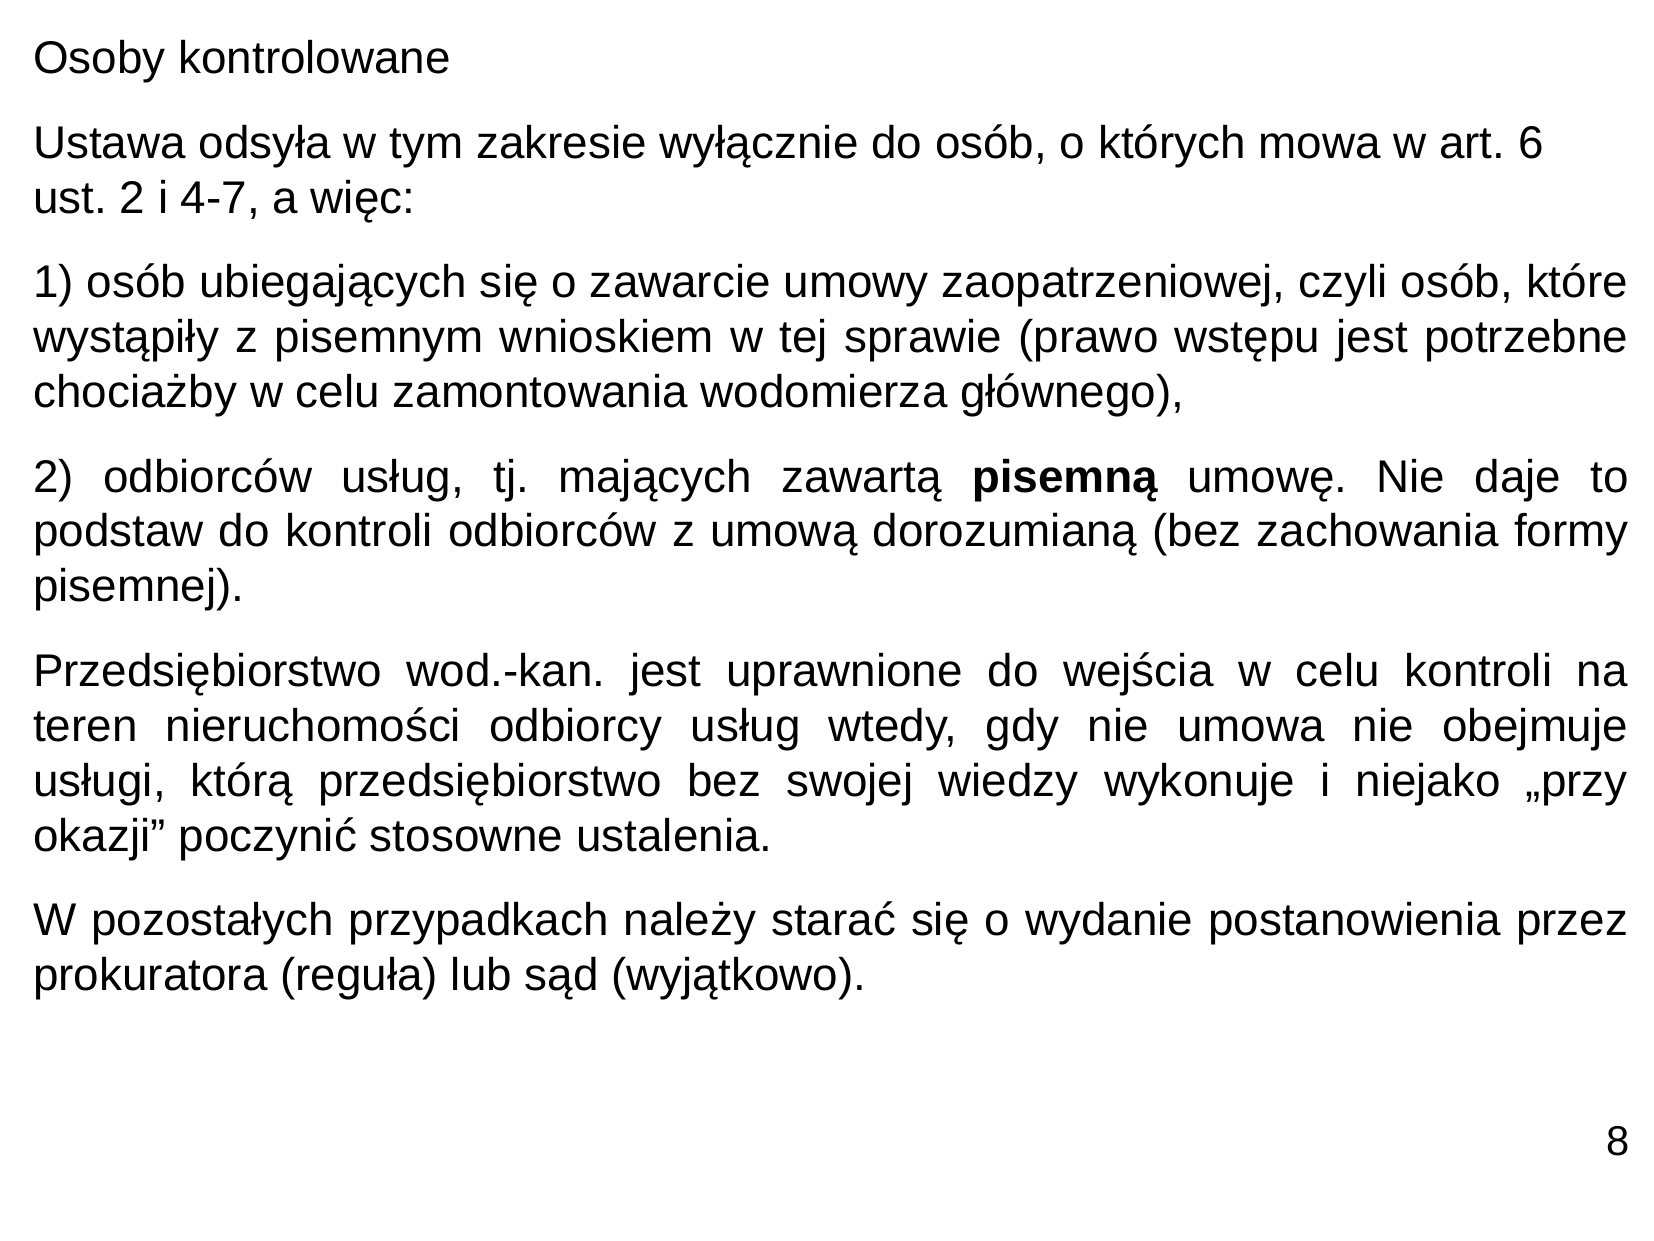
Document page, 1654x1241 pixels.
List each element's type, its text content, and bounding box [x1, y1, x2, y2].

list Osoby kontrolowane Ustawa odsyła w tym zakresie wyłącznie do osób, o których mowa w art. 6 ust. 2 i 4-7, a więc: 1) osób ubiegających się o zawarcie umowy zaopatrzeniowej, czyli osób, które wystąpiły z pisemnym wnioskiem w tej sprawie (prawo wstępu jest potrzebne chociażby w celu zamontowania wodomierza głównego), 2) odbiorców usług, tj. mających zawartą pisemną umowę. Nie daje to podstaw do kontroli odbiorców z umową dorozumianą (bez zachowania formy pisemnej). Przedsiębiorstwo wod.-kan. jest uprawnione do wejścia w celu kontroli na teren nieruchomości odbiorcy usług wtedy, gdy nie umowa nie obejmuje usługi, którą przedsiębiorstwo bez swojej wiedzy wykonuje i niejako „przy okazji” poczynić stosowne ustalenia. W pozostałych przypadkach należy starać się o wydanie postanowienia przez prokuratora (reguła) lub sąd (wyjątkowo). 8 [33, 28, 1630, 1213]
